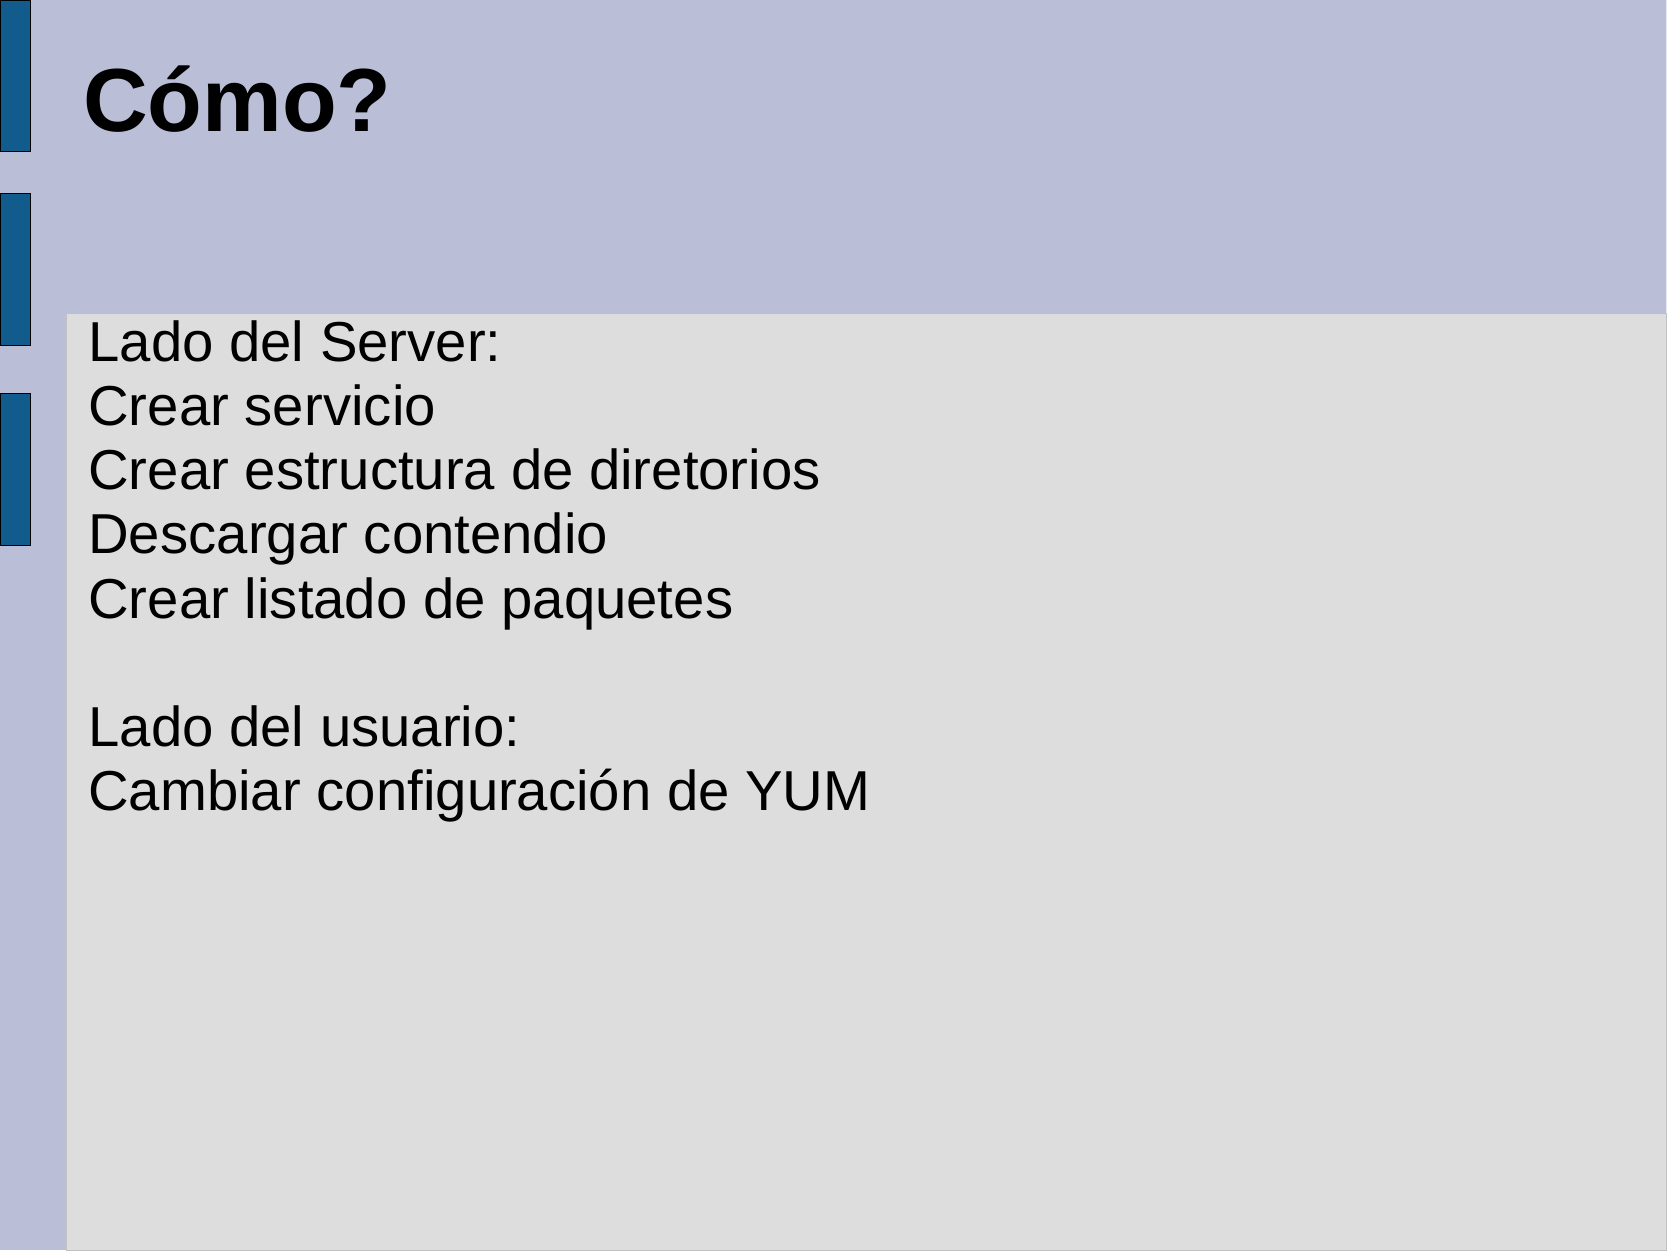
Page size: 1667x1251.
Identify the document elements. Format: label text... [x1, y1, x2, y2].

list Lado del Server: Crear servicio Crear estructura de diretorios Descargar contendio Crear listado de paquetes Lado del usuario: Cambiar configuración de YUM [88, 310, 1667, 1211]
title Cómo? [40, 50, 1627, 201]
